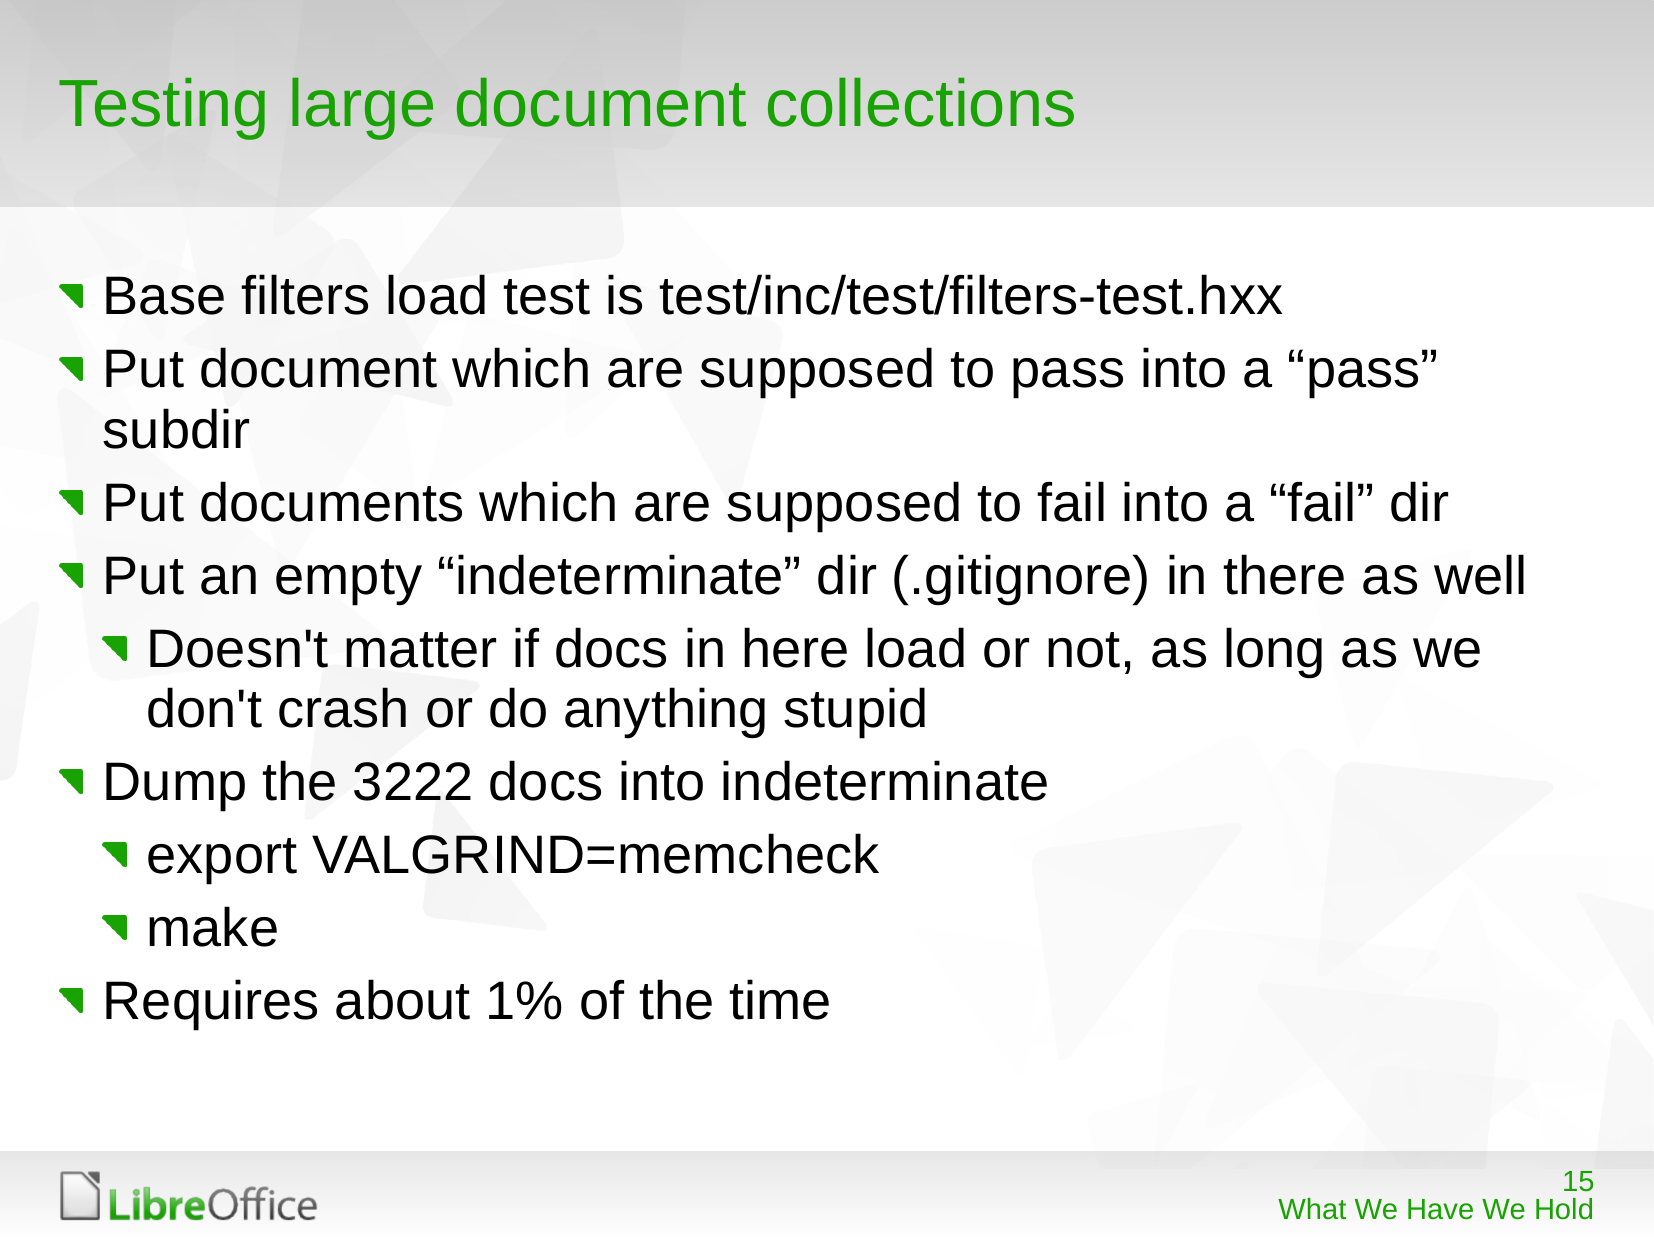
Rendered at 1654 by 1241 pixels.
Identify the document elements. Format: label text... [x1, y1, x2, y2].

picture [915, 548, 1654, 1169]
picture [41, 1152, 337, 1240]
title Testing large document collections [59, 29, 1595, 178]
list Base filters load test is test/inc/test/filters-test.hxx Put document which are supposed to pass into a “pass” subdir Put documents which are supposed to fail into a “fail” dir Put an empty “indeterminate” dir (.gitignore) in there as well Doesn't matter if docs in here load or not, as long as we don't crash or do anything stupid Dump the 3222 docs into indeterminate export VALGRIND=memcheck make Requires about 1% of the time [59, 265, 1595, 1085]
picture [0, 0, 783, 931]
